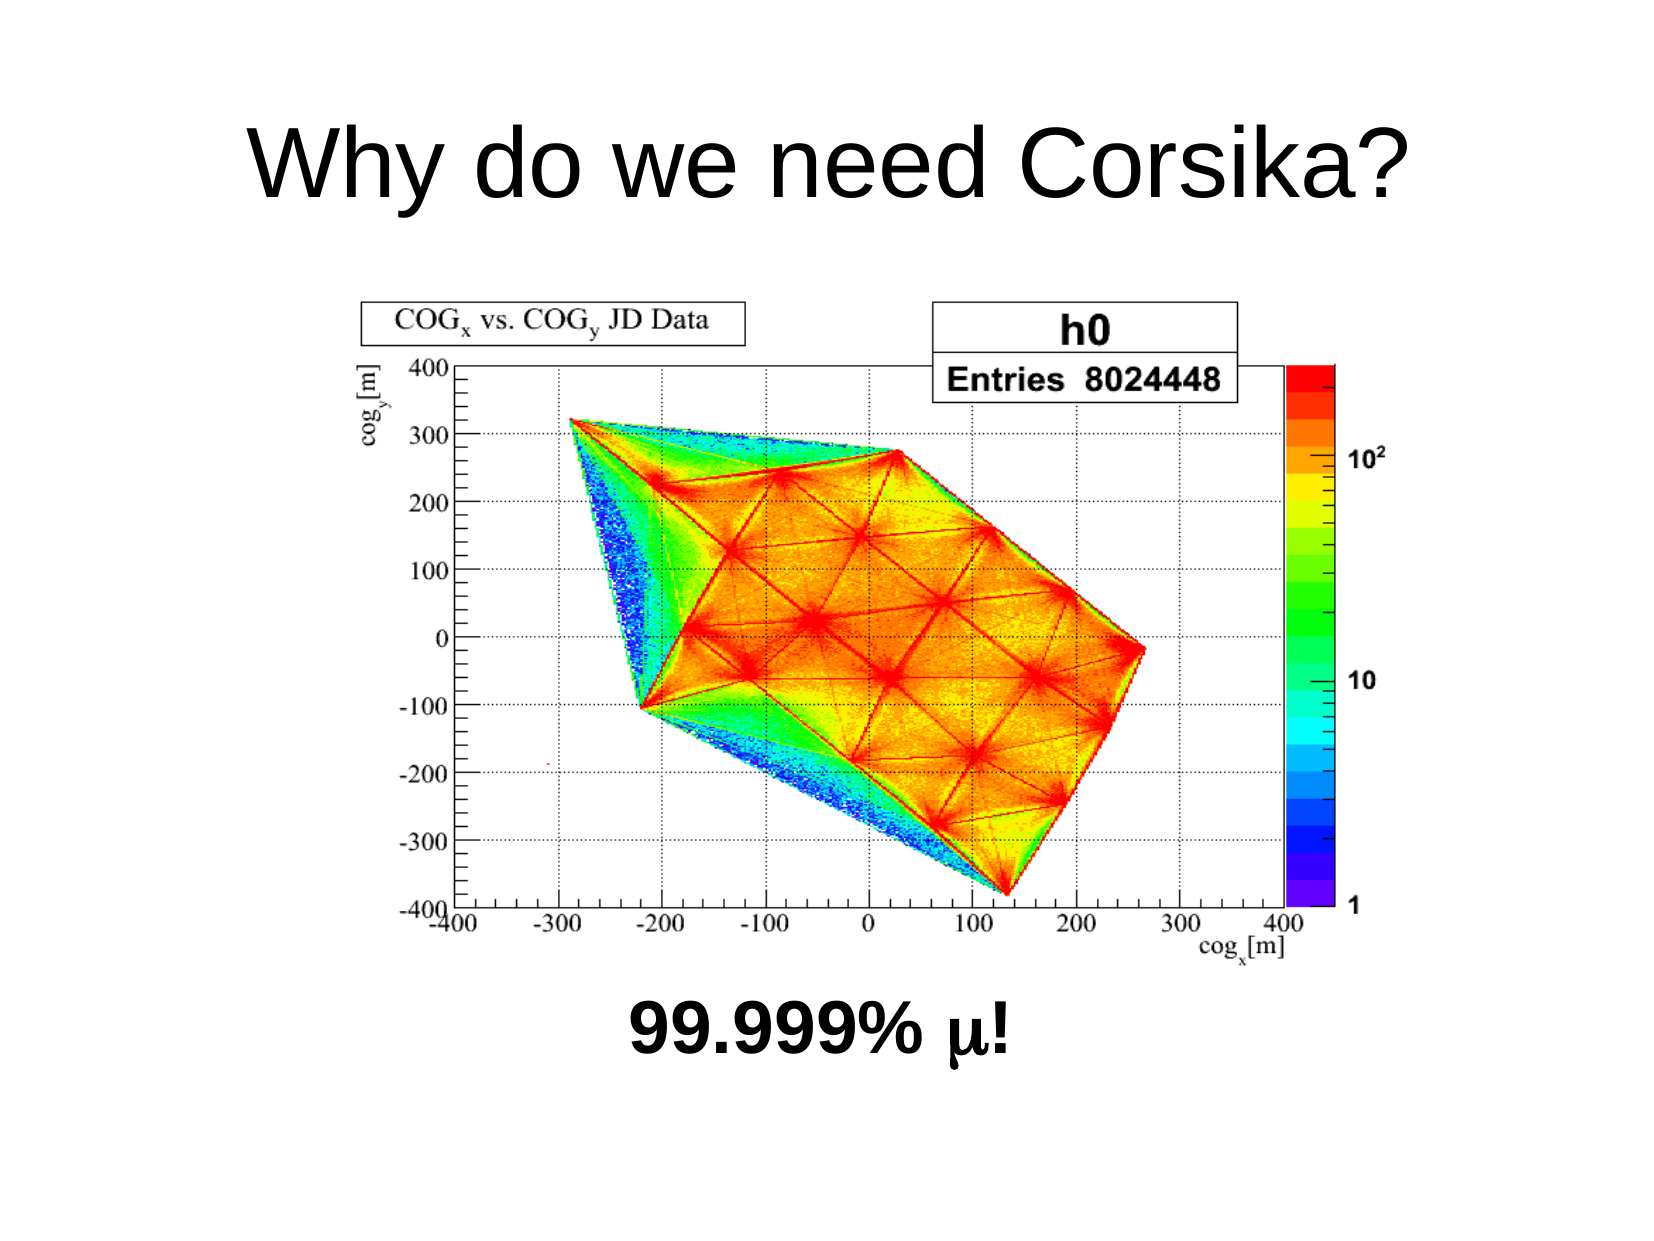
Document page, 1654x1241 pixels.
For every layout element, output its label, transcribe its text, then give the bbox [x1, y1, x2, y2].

text_box 99.999% m! [613, 978, 1226, 1126]
text_box Why do we need Corsika? [231, 99, 1426, 263]
picture [351, 299, 1388, 976]
